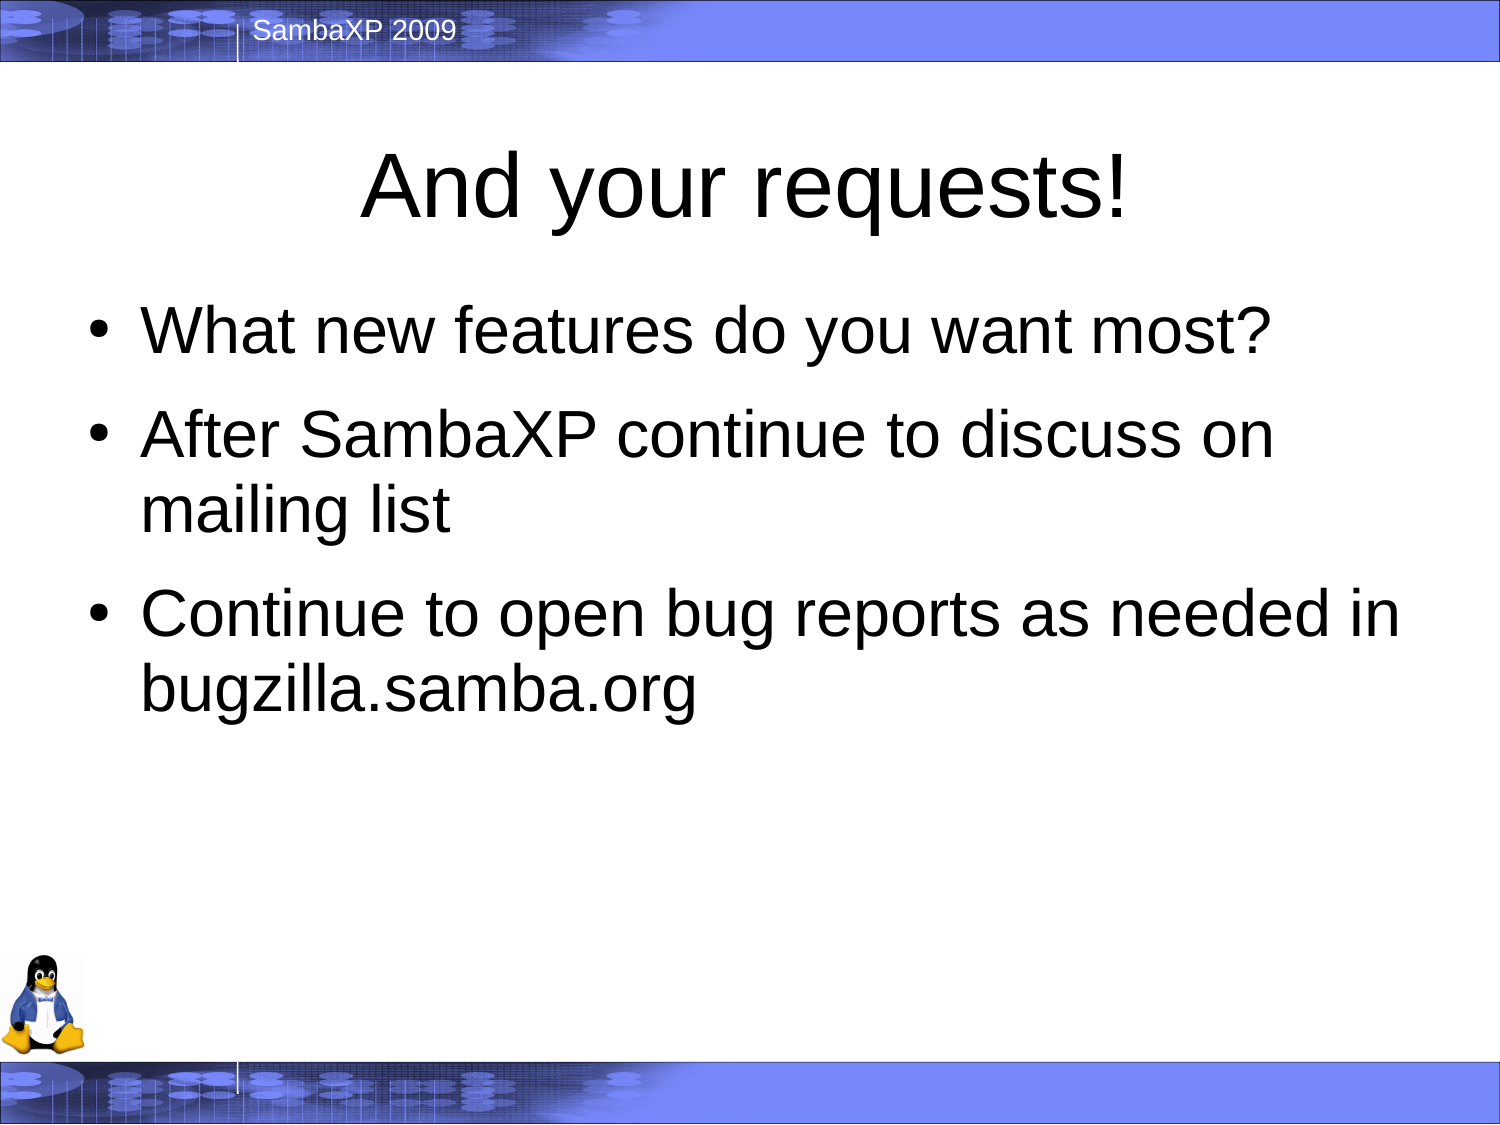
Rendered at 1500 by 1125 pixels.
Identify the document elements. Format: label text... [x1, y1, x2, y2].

picture [1, 1, 1499, 61]
picture [1, 1063, 1499, 1123]
title And your requests! [69, 134, 1422, 237]
list What new features do you want most? After SambaXP continue to discuss on mailing list Continue to open bug reports as needed in bugzilla.samba.org [69, 293, 1432, 1021]
